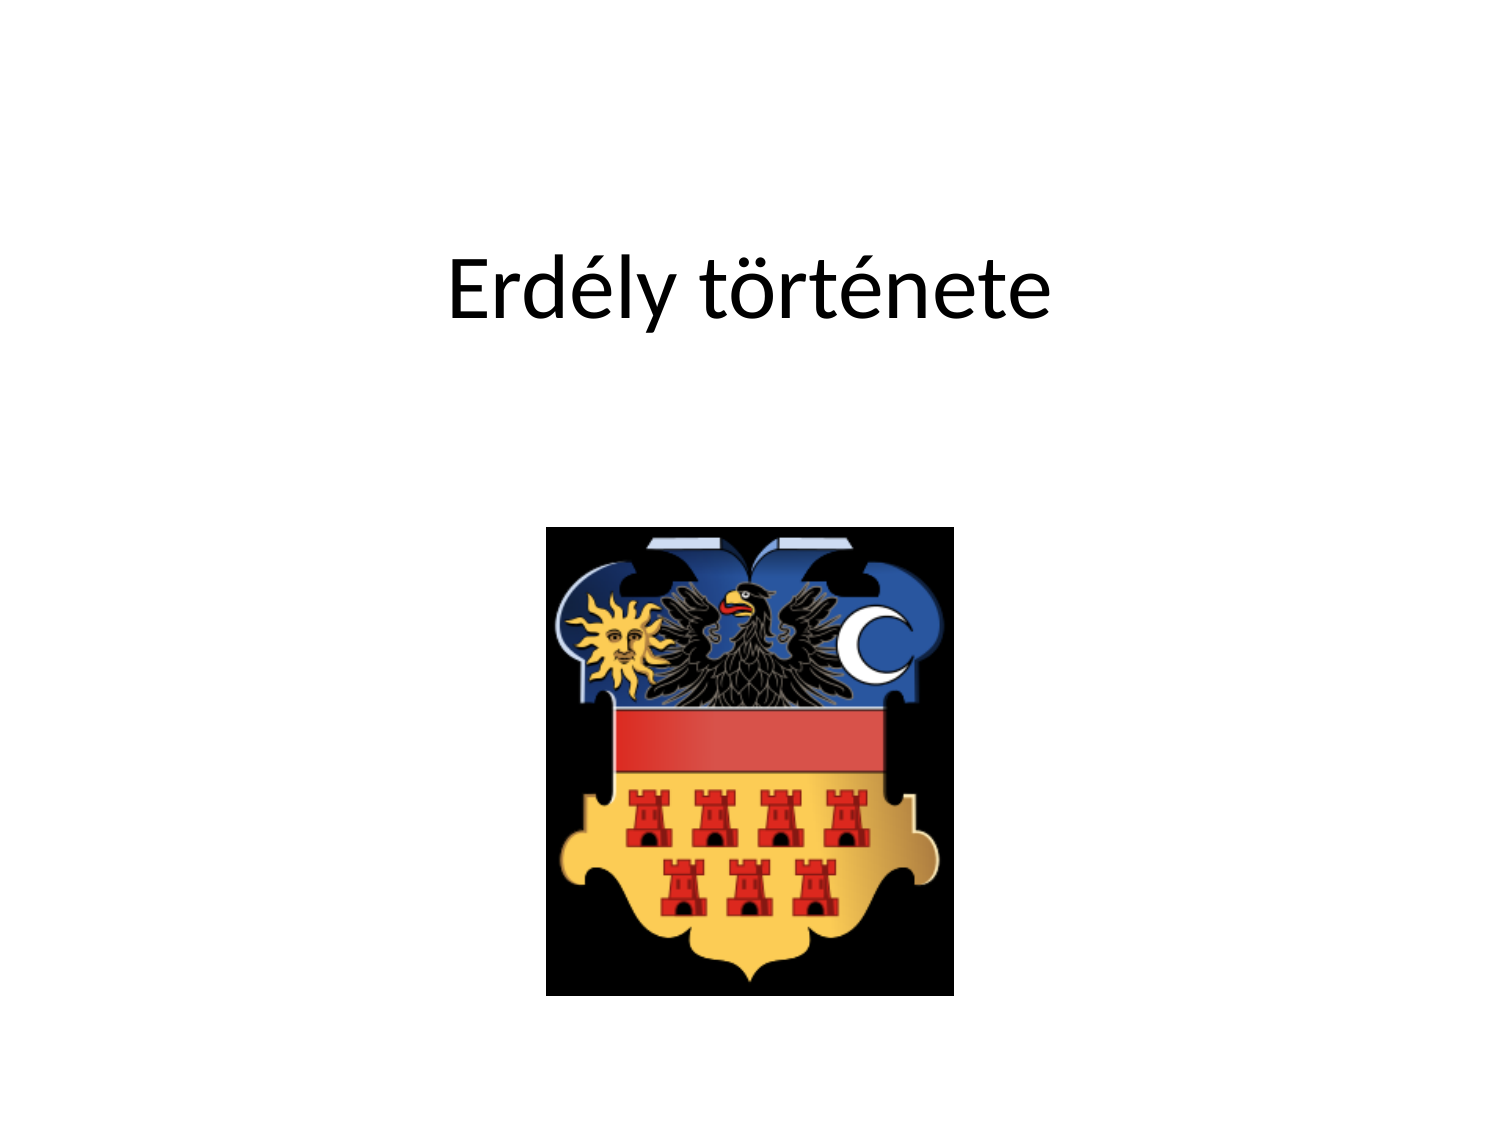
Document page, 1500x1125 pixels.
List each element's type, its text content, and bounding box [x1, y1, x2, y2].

title Erdély története [112, 160, 1388, 402]
picture [546, 527, 954, 996]
